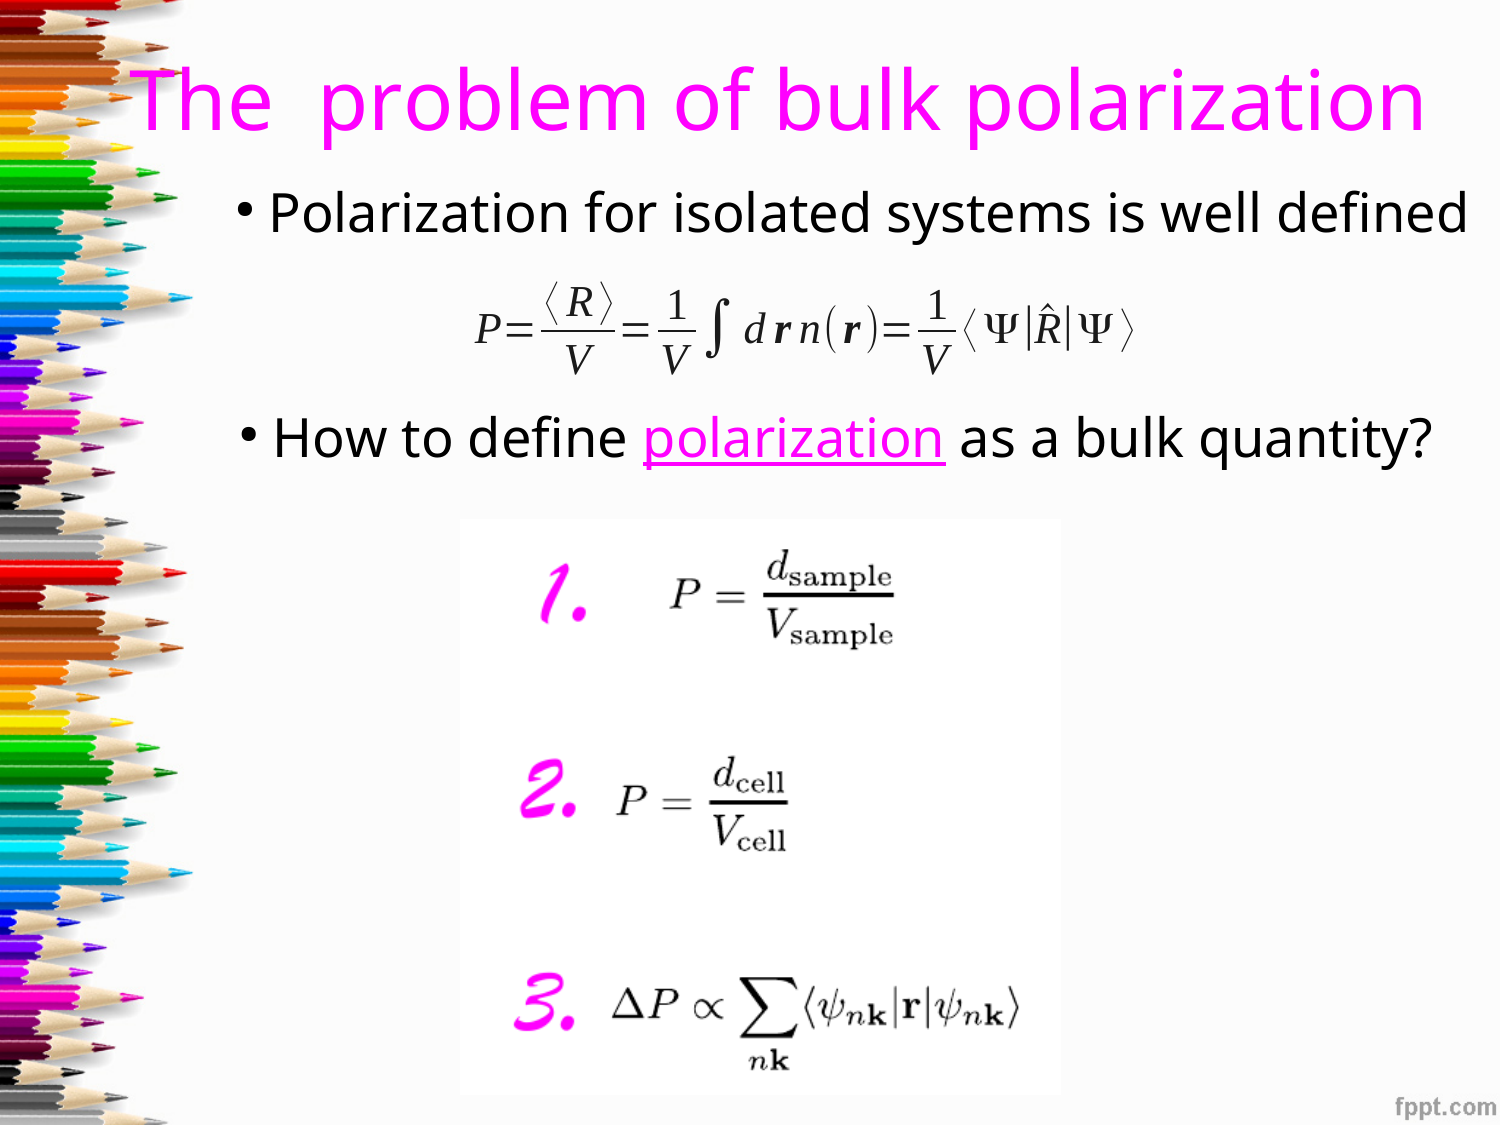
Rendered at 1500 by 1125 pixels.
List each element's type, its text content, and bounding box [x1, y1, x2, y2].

text_box How to define polarization as a bulk quantity? [224, 395, 1319, 476]
picture [0, 0, 1500, 1125]
chart [461, 277, 1146, 384]
text_box Polarization for isolated systems is well defined [220, 171, 1332, 252]
title The problem of bulk polarization [104, 3, 1455, 192]
